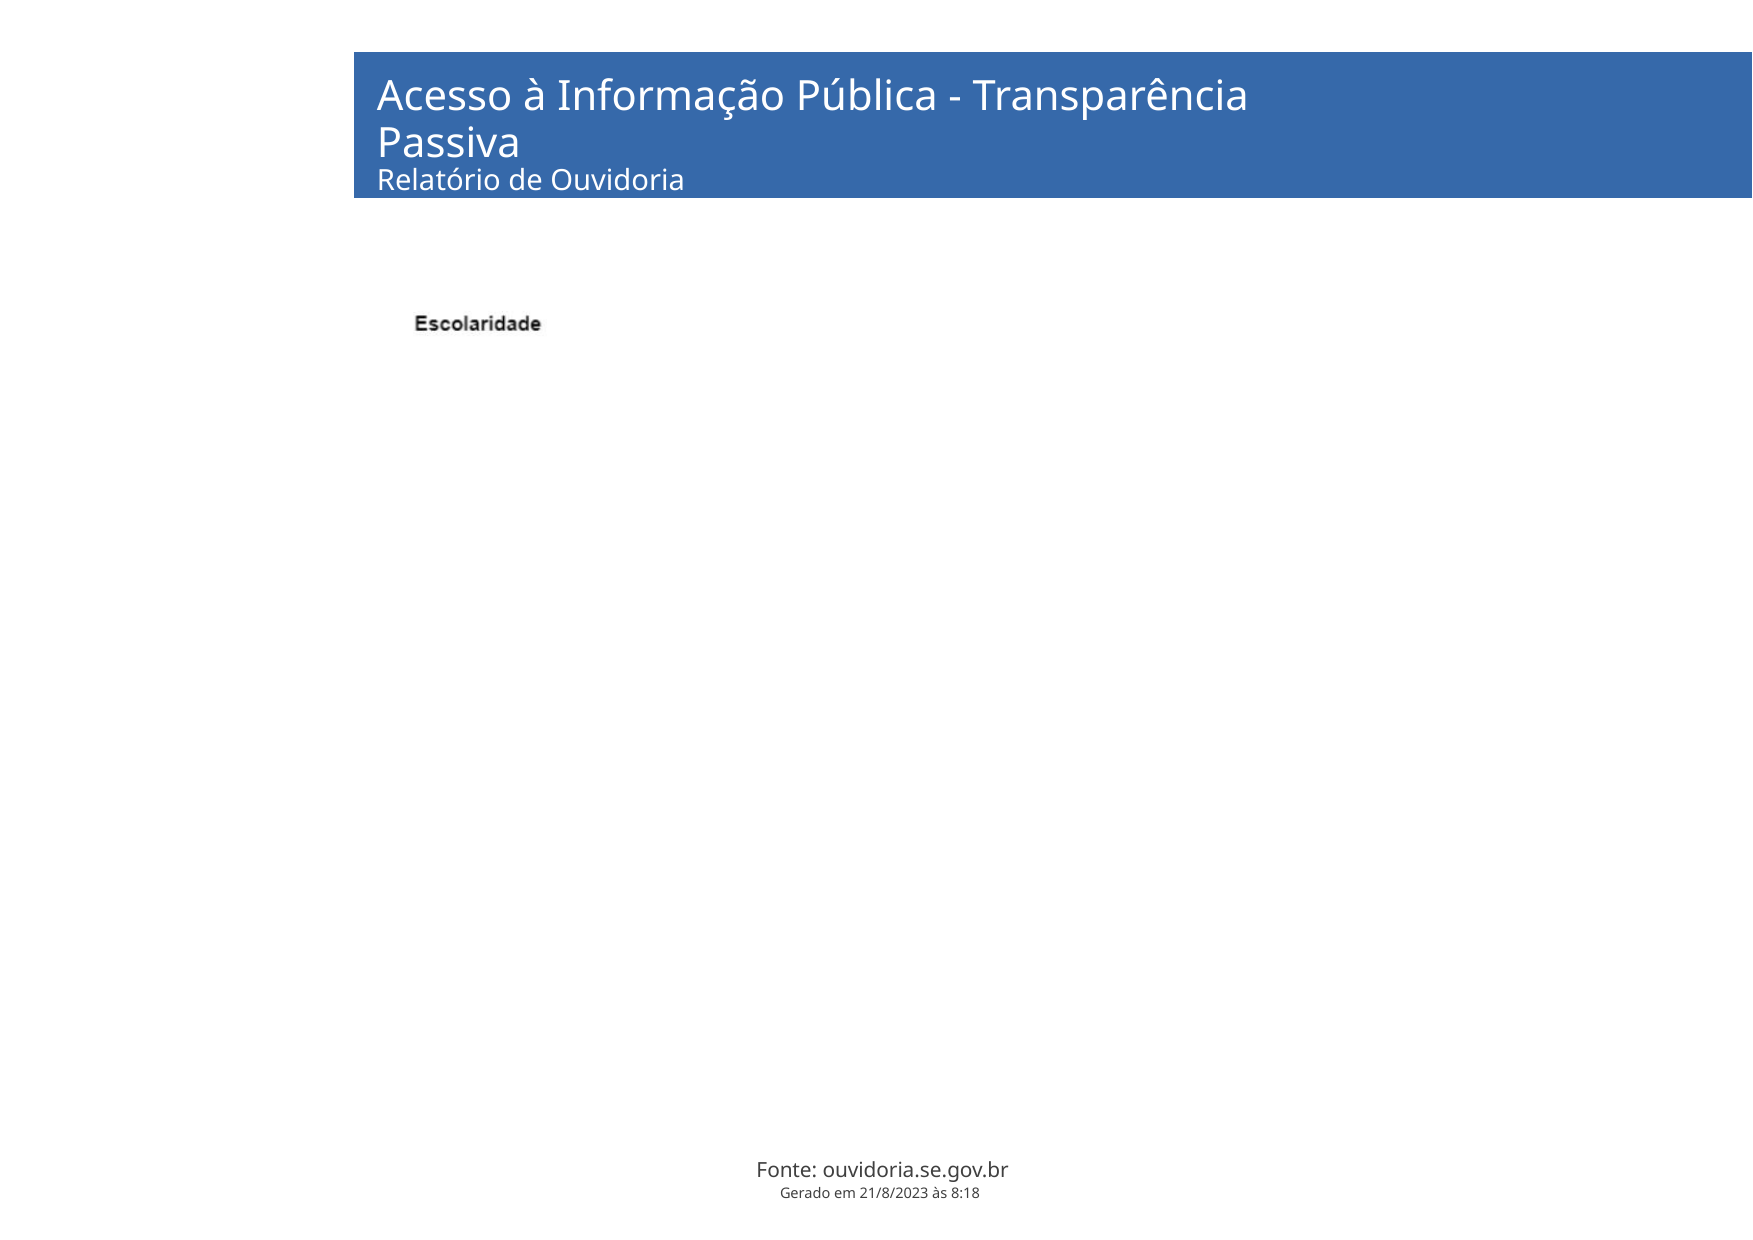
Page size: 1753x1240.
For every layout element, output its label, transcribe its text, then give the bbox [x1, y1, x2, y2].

text_box [155, 211, 1599, 1028]
text_box Acesso à Informação Pública - Transparência Passiva Relatório de Ouvidoria EMSETUR - Julho a Julho de 2023 [376, 72, 1403, 228]
text_box Gerado em 21/8/2023 às 8:18 [780, 1184, 999, 1202]
text_box Fonte: ouvidoria.se.gov.br [756, 1158, 1023, 1182]
text_box [354, 52, 1752, 198]
